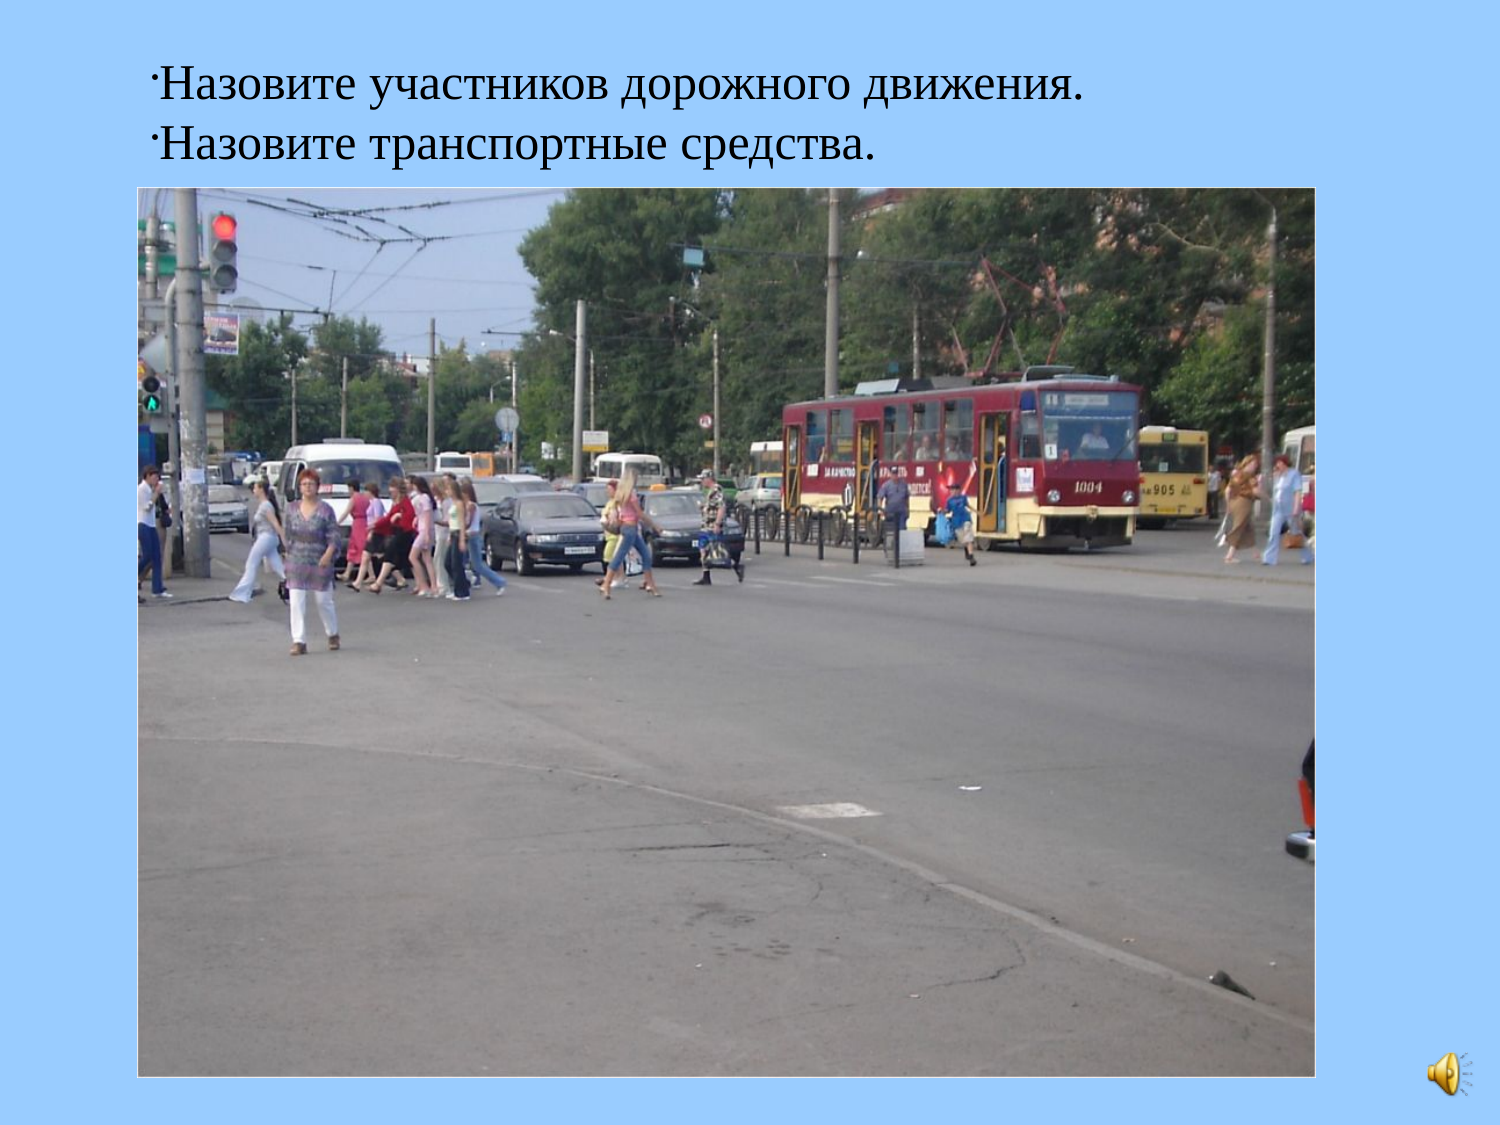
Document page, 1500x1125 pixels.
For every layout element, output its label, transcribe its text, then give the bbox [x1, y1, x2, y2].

text_box Назовите участников дорожного движения. Назовите транспортные средства. [76, 42, 1436, 178]
picture [137, 187, 1316, 1078]
picture [1426, 1051, 1477, 1102]
